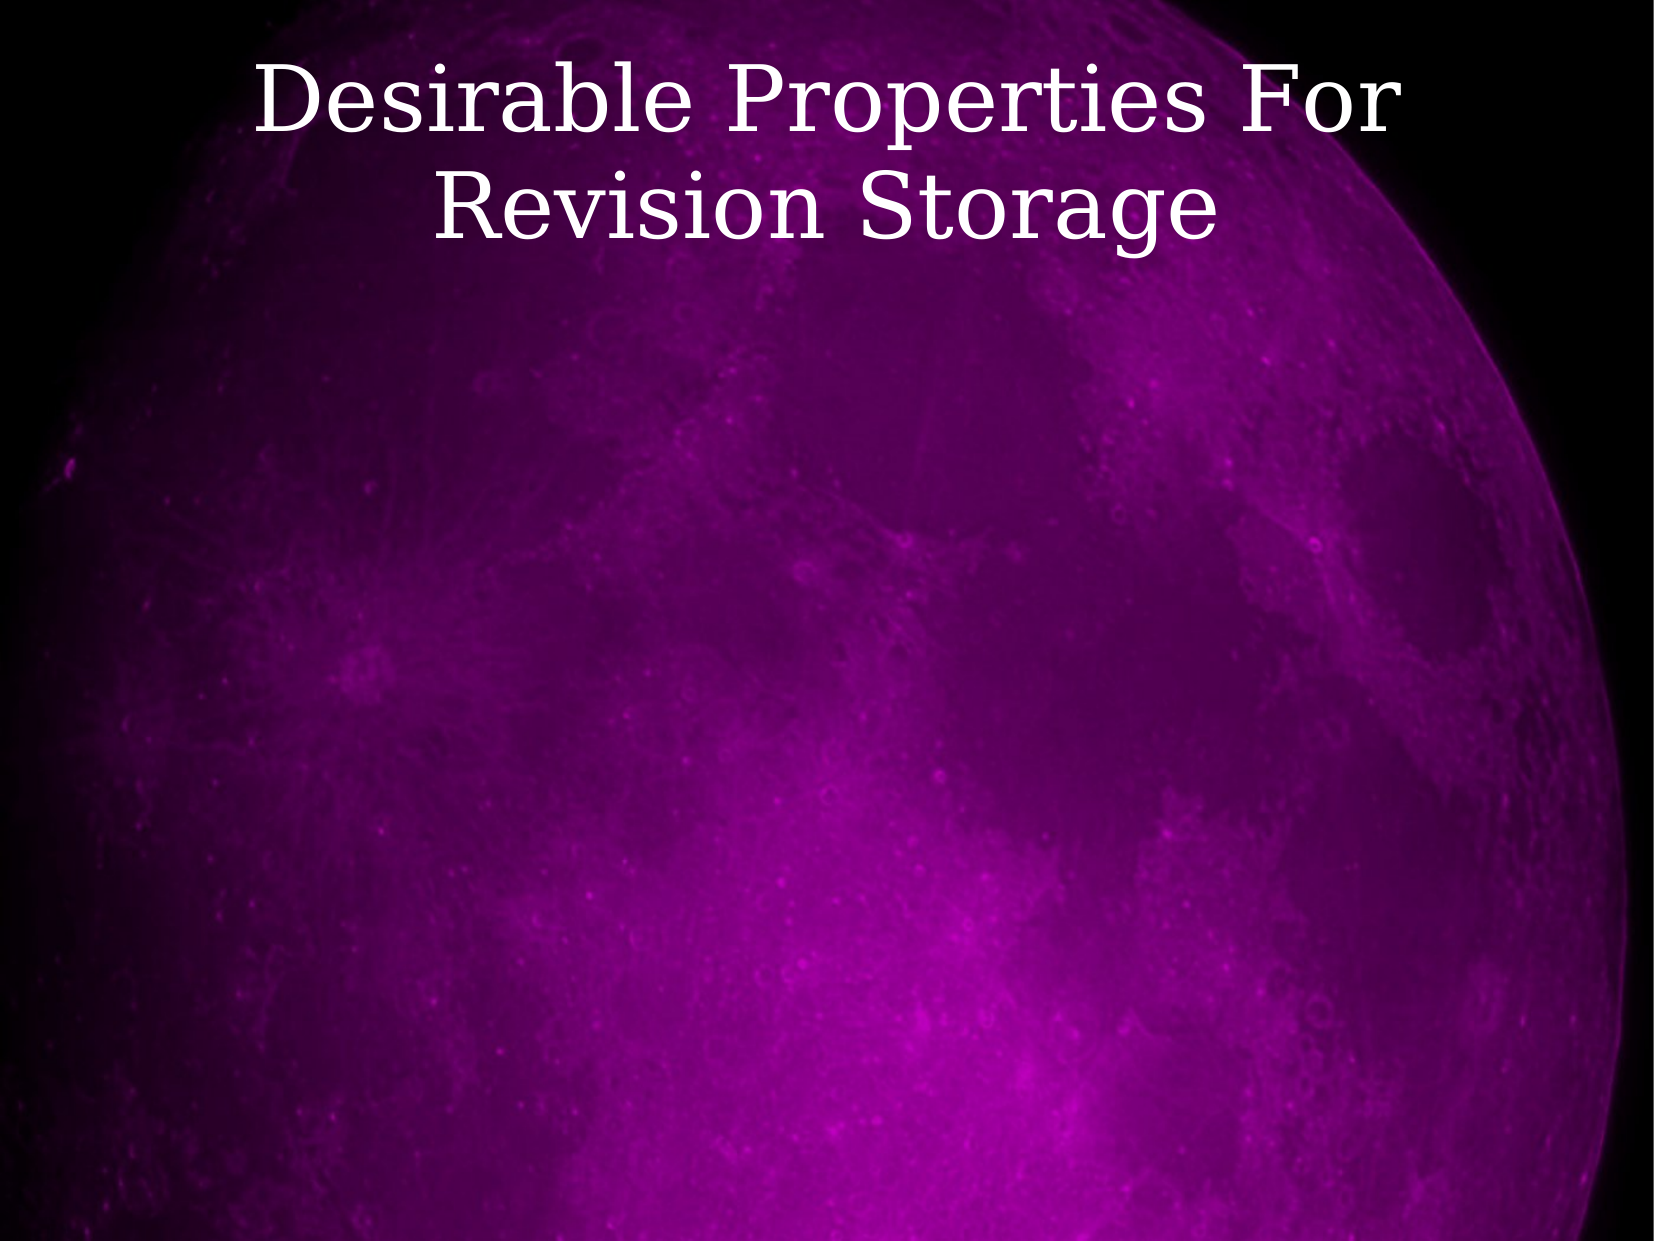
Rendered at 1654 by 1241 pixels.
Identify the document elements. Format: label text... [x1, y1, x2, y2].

picture [0, 0, 1654, 1241]
title Desirable Properties For Revision Storage [82, 45, 1571, 261]
